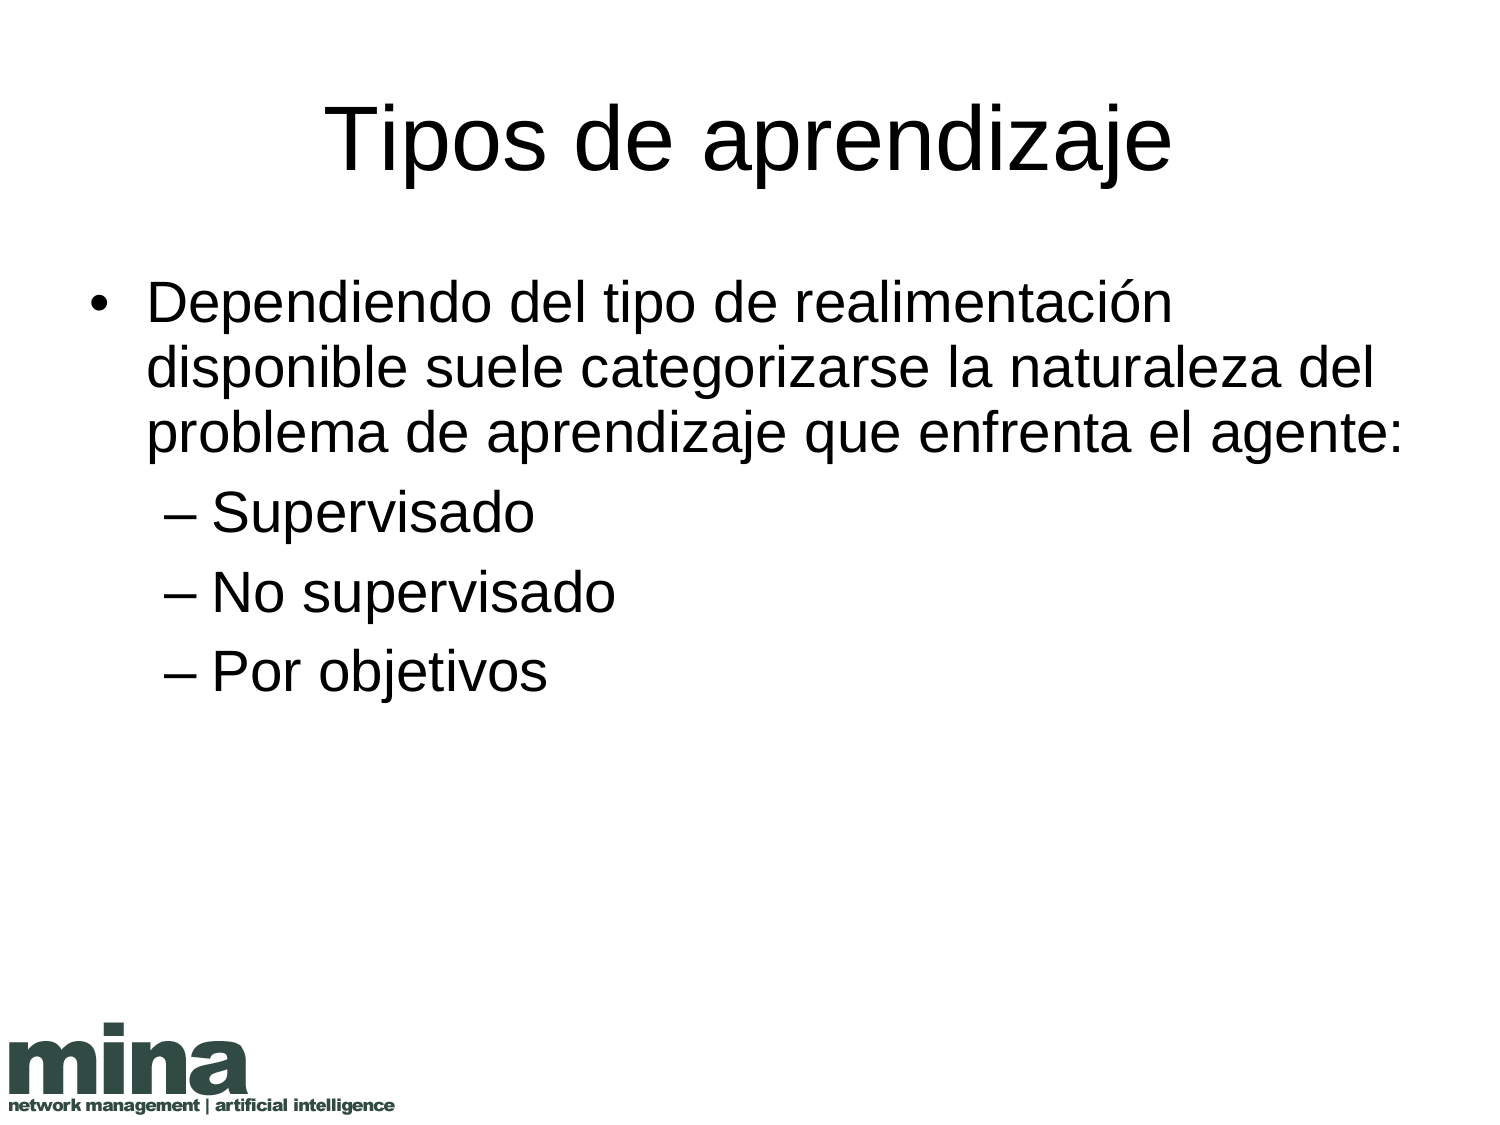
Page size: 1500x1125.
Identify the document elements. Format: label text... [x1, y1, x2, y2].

list Dependiendo del tipo de realimentación disponible suele categorizarse la naturaleza del problema de aprendizaje que enfrenta el agente: Supervisado No supervisado Por objetivos [75, 262, 1426, 1006]
title Tipos de aprendizaje [75, 45, 1426, 233]
picture [0, 1016, 402, 1119]
